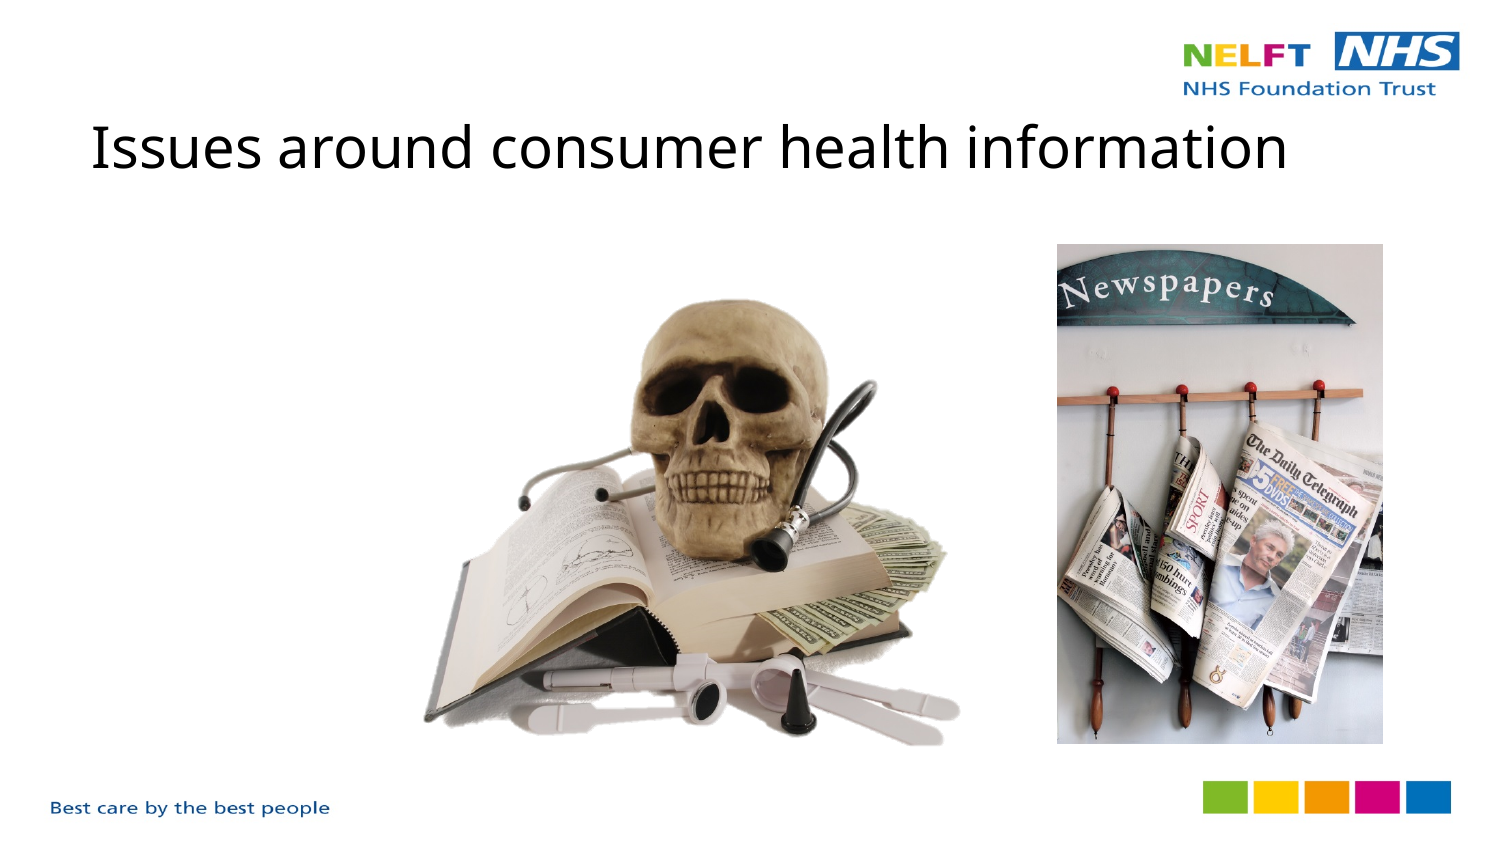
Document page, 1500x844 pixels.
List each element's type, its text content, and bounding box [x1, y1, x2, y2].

picture [308, 244, 1383, 802]
title Issues around consumer health information [76, 102, 1317, 203]
